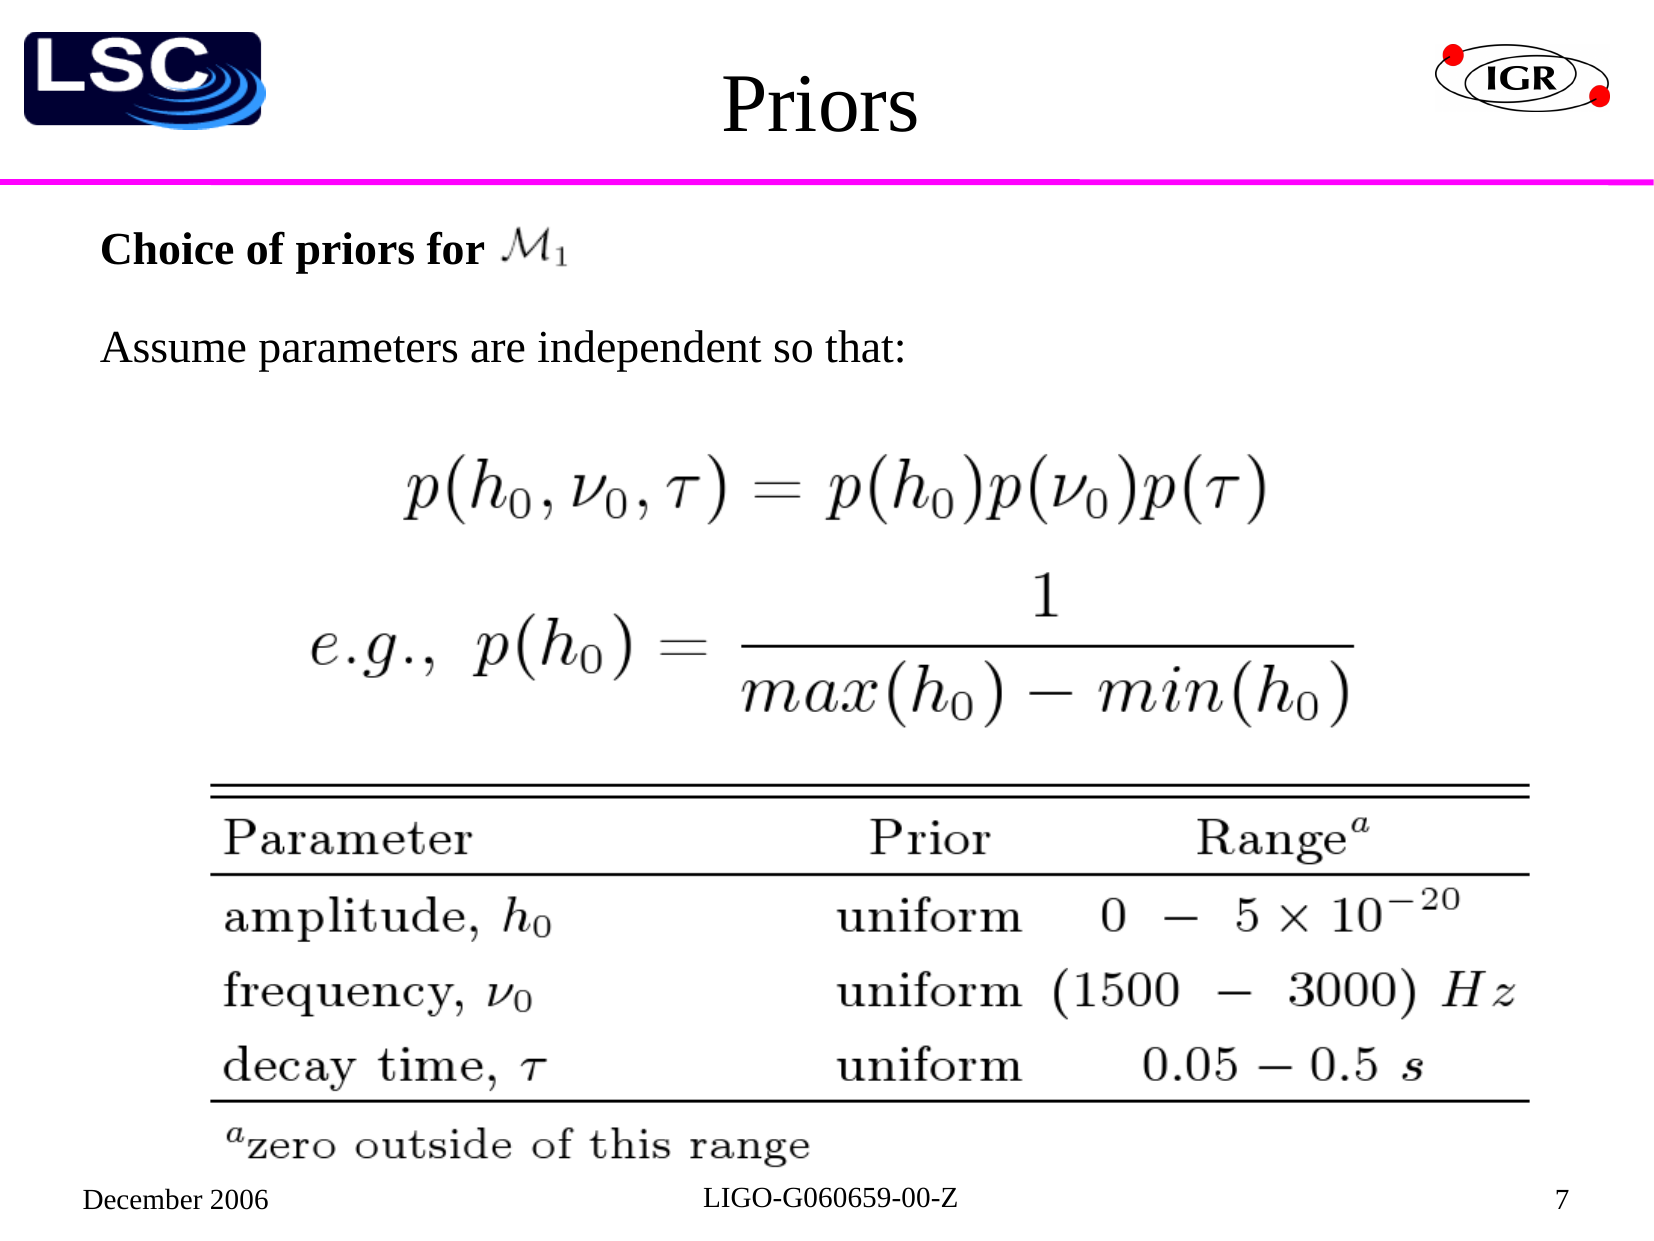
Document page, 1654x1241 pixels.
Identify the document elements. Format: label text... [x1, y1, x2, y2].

picture [24, 32, 76, 130]
picture [285, 554, 1388, 739]
list Choice of priors for Assume parameters are independent so that: [82, 206, 1571, 1093]
picture [1565, 44, 1610, 112]
title Priors [76, 0, 1565, 207]
picture [197, 768, 1542, 1176]
picture [399, 444, 1270, 532]
picture [492, 222, 576, 270]
